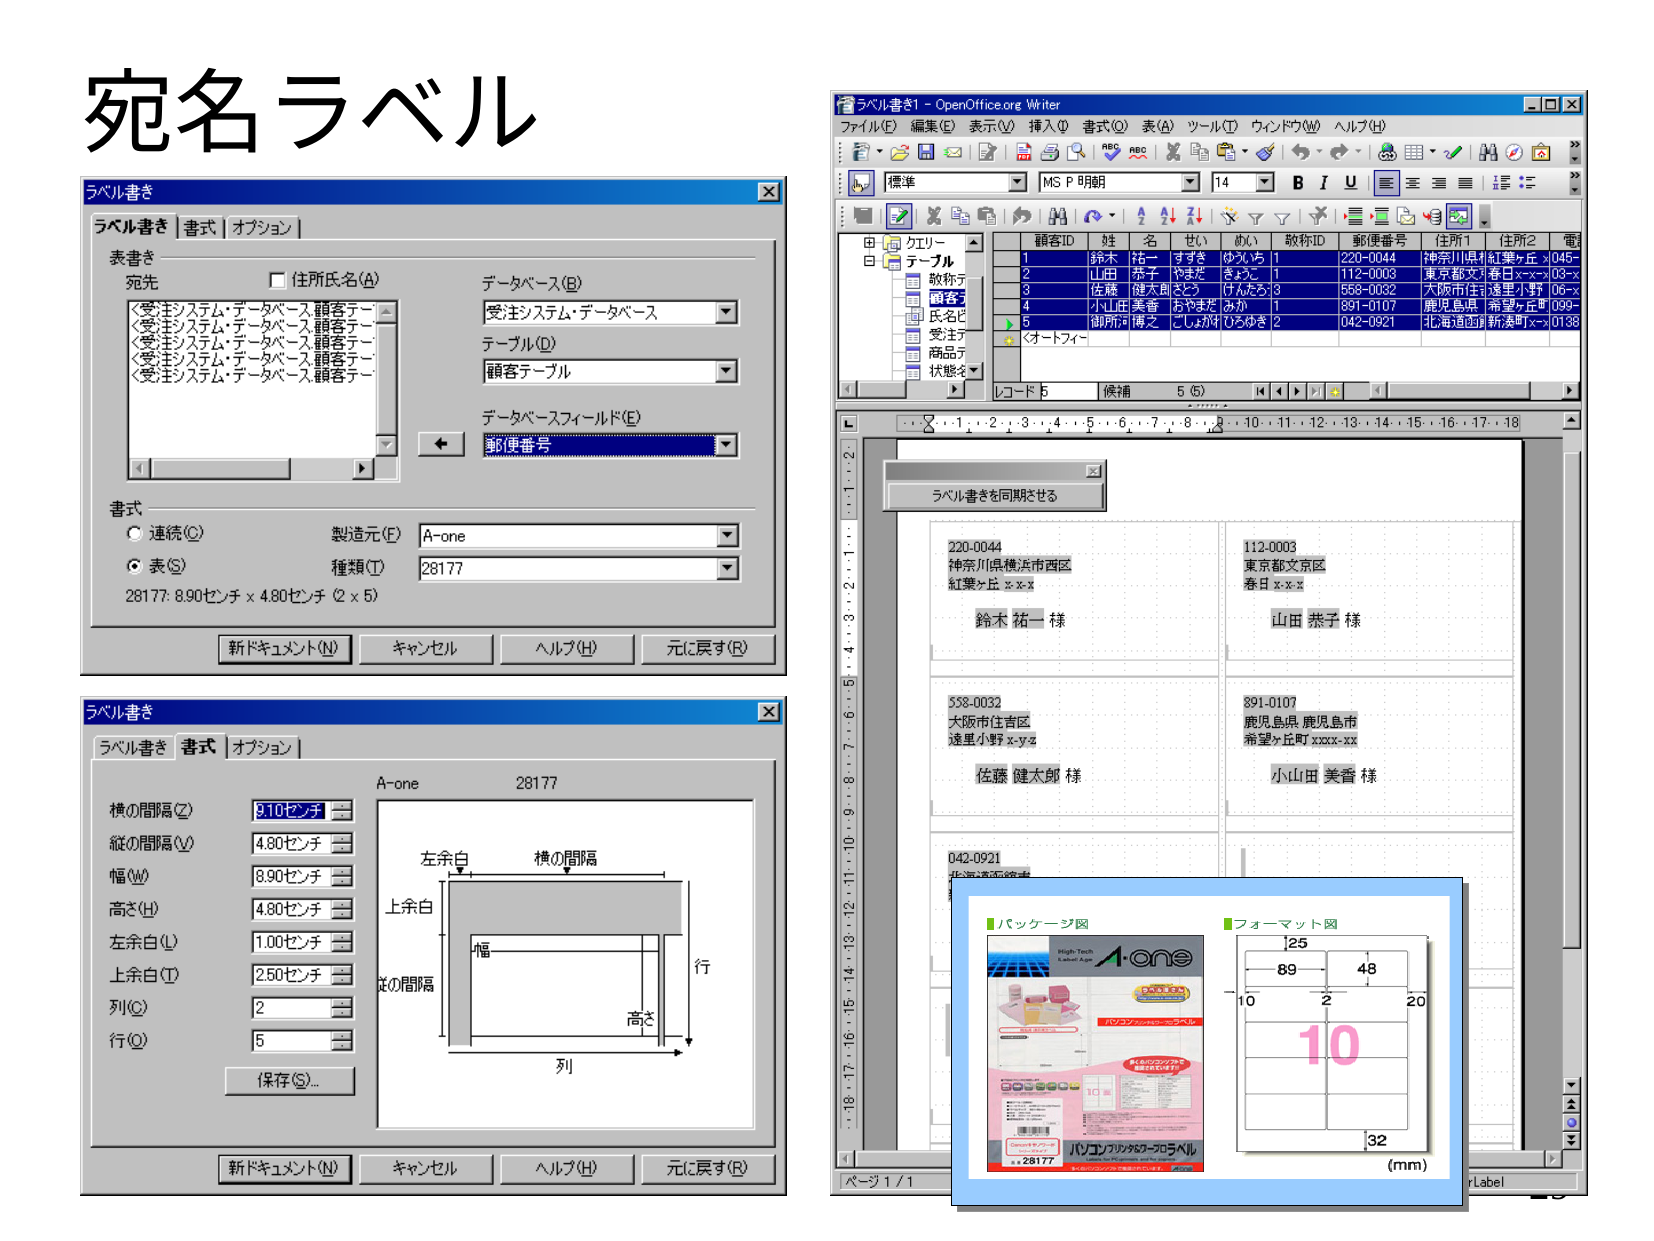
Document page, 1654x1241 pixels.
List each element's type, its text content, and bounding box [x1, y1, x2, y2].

text_box [951, 877, 1463, 1206]
title 宛名ラベル [82, 0, 1623, 213]
picture [80, 176, 787, 676]
picture [830, 90, 1588, 1196]
picture [80, 696, 787, 1196]
picture [968, 896, 1450, 1179]
